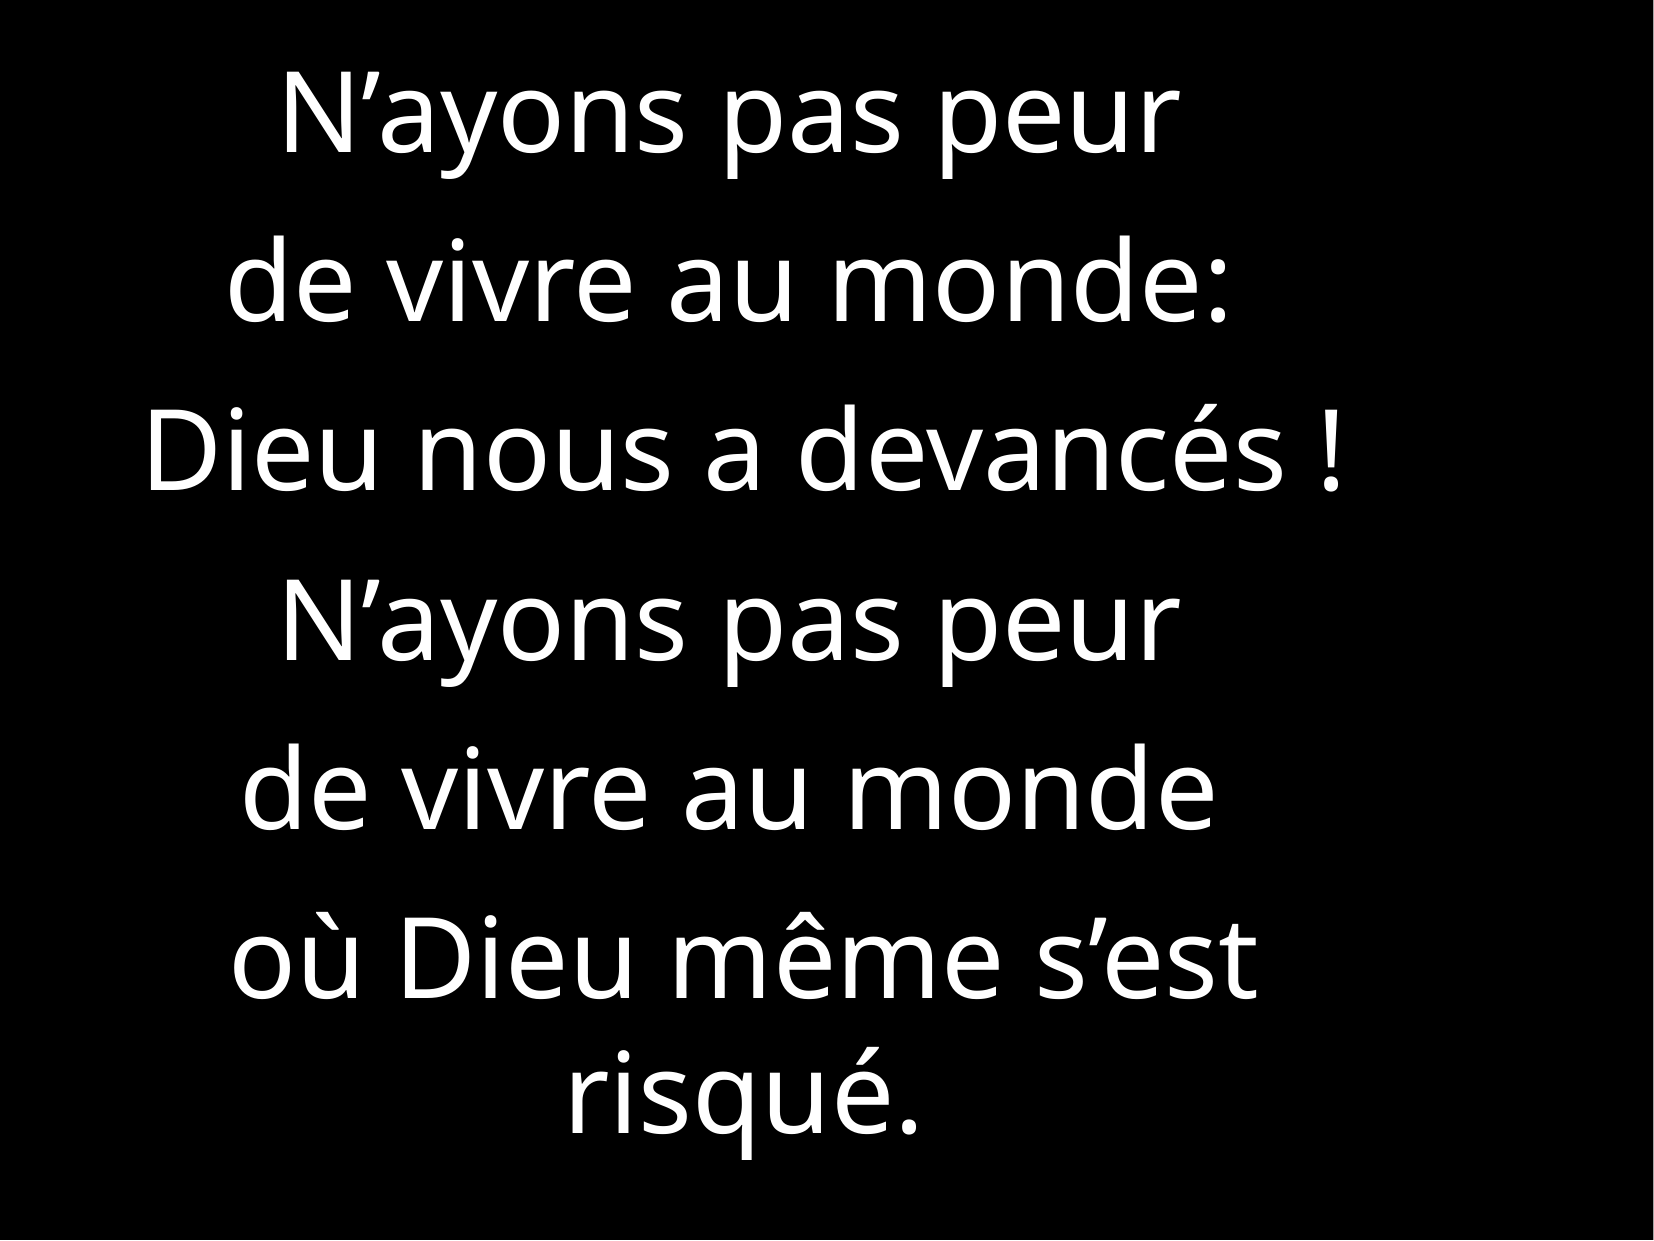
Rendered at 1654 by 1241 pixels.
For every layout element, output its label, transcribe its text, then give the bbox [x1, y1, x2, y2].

list N’ayons pas peur de vivre au monde: Dieu nous a devancés ! N’ayons pas peur de vivre au monde où Dieu même s’est risqué. [23, 32, 1465, 971]
